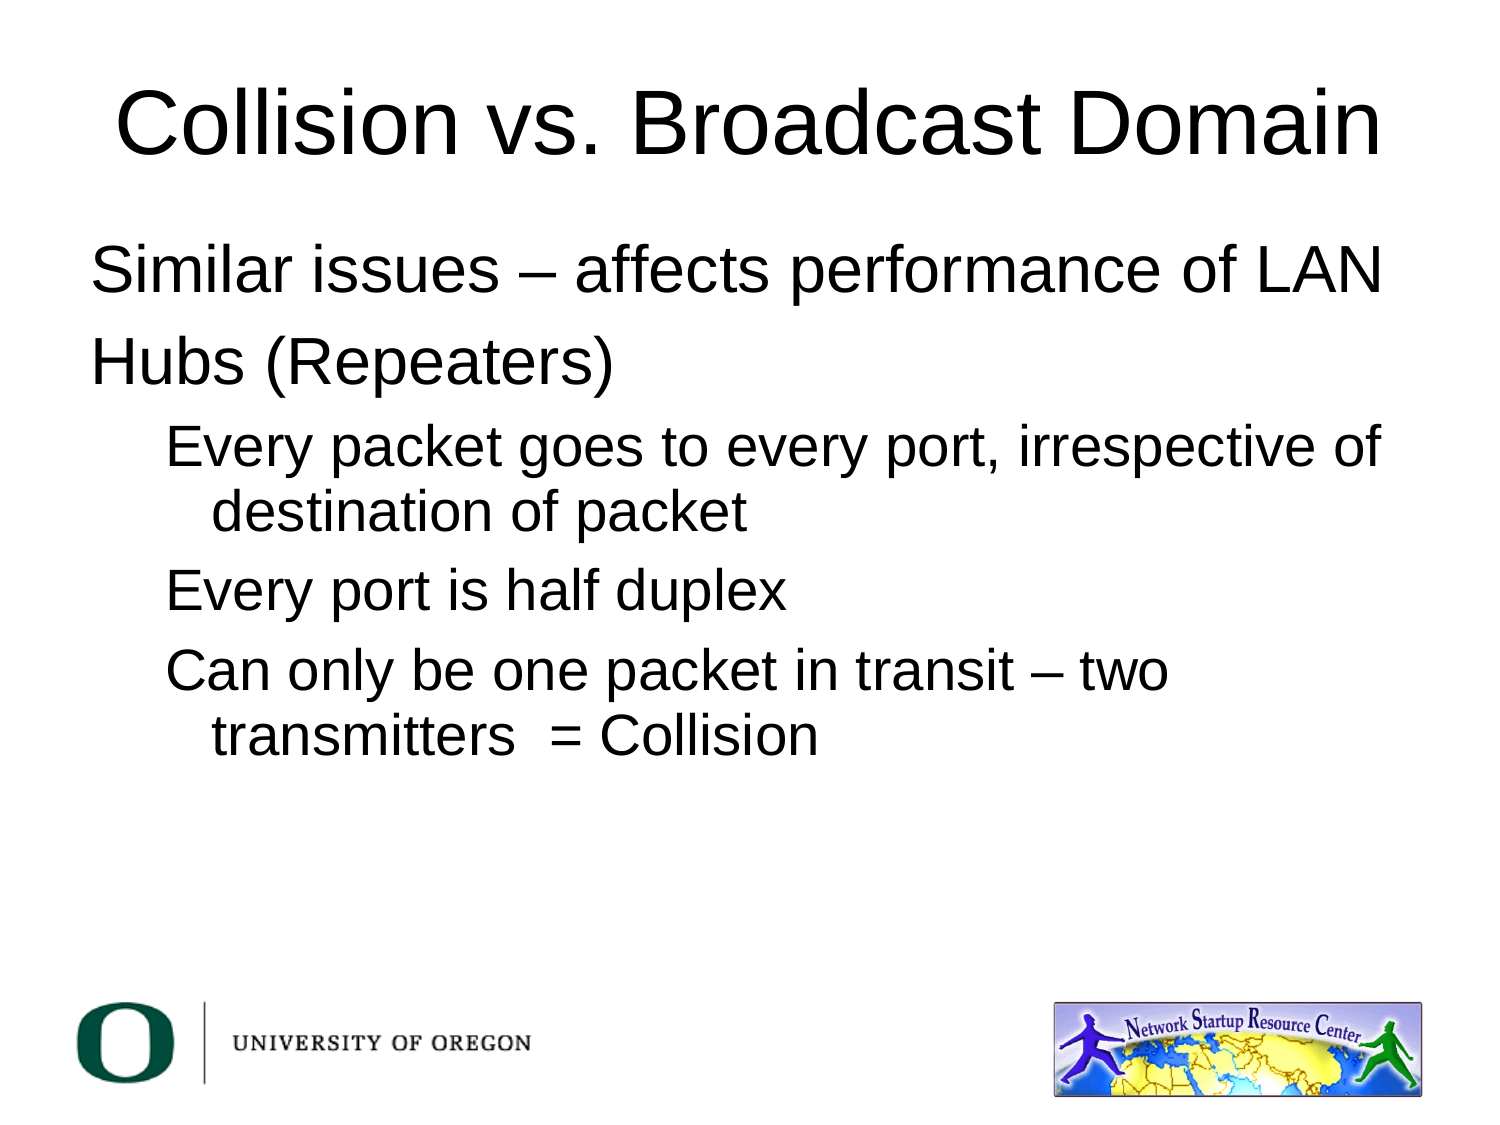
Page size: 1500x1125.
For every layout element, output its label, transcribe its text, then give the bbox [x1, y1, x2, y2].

picture [62, 998, 546, 1088]
list Similar issues – affects performance of LAN Hubs (Repeaters) Every packet goes to every port, irrespective of destination of packet Every port is half duplex Can only be one packet in transit – two transmitters = Collision [75, 224, 1413, 963]
picture [1050, 999, 1426, 1100]
title Collision vs. Broadcast Domain [75, 45, 1426, 201]
